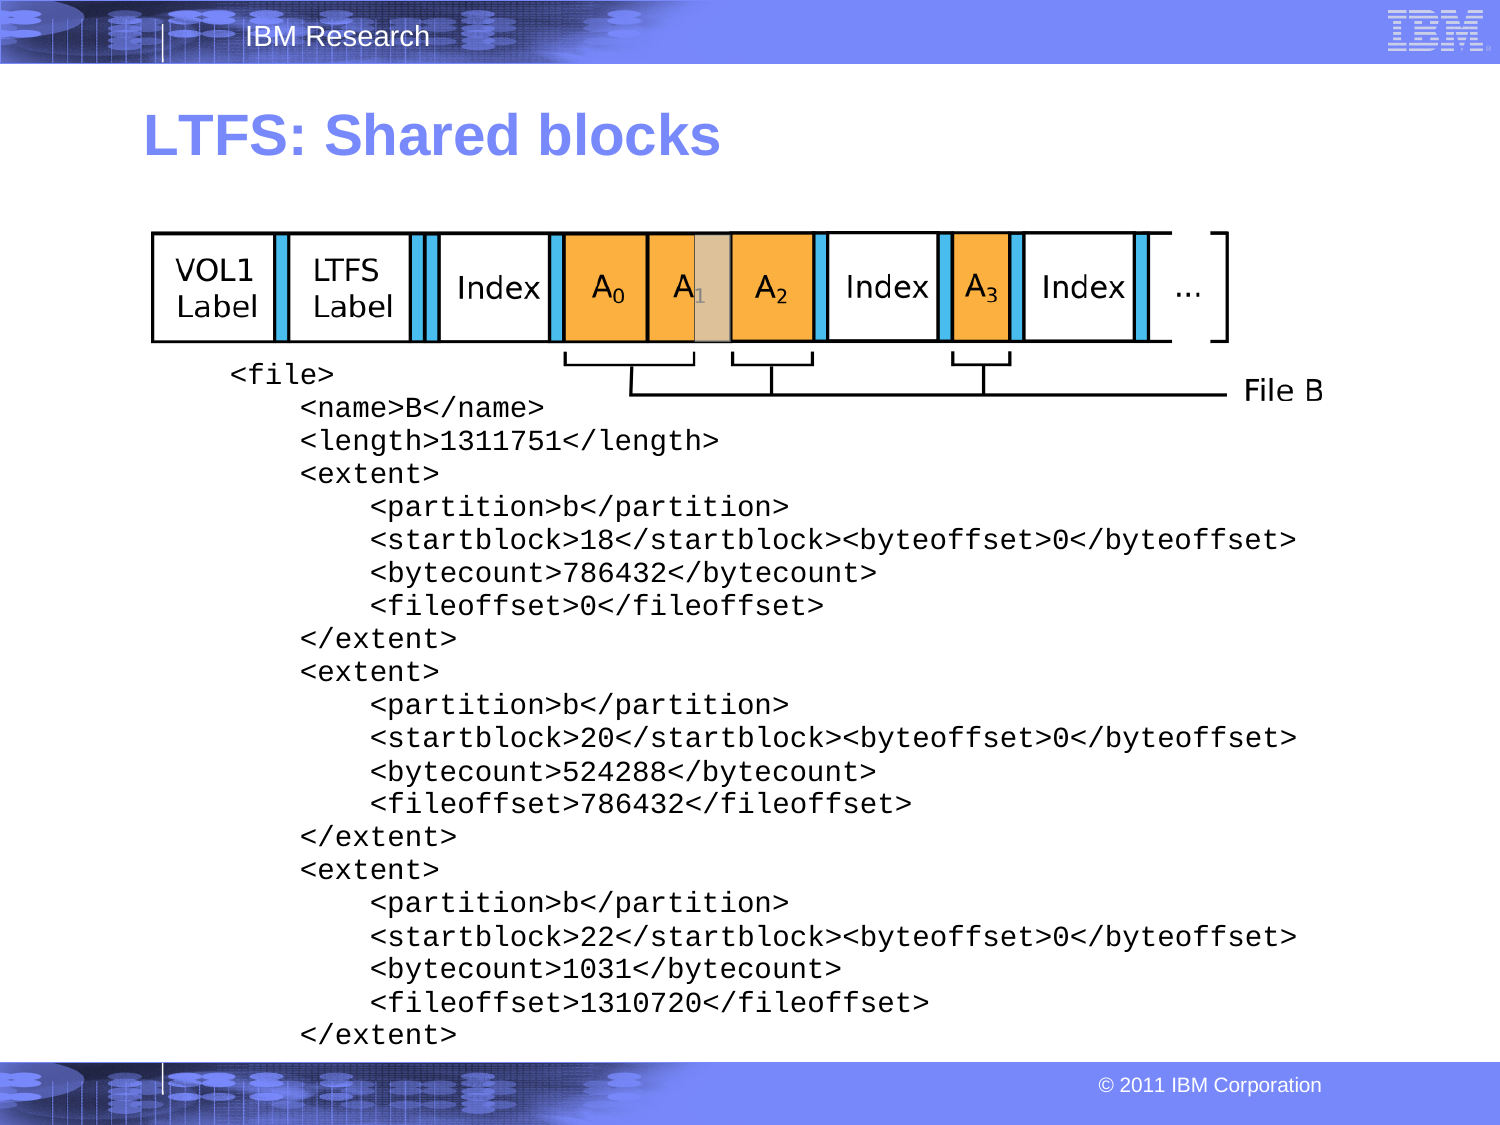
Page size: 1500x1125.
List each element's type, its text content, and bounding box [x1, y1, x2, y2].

picture [151, 230, 1322, 401]
picture [1, 1, 1500, 63]
title LTFS: Shared blocks [128, 87, 1480, 181]
picture [0, 1063, 1500, 1125]
text_box <file> <name>B</name> <length>1311751</length> <extent> <partition>b</partition> <startblock>18</startblock><byteoffset>0</byteoffset> <bytecount>786432</bytecount> <fileoffset>0</fileoffset> </extent> <extent> <partition>b</partition> <startblock>20</startblock><byteoffset>0</byteoffset> <bytecount>524288</bytecount> <fileoffset>786432</fileoffset> </extent> <extent> <partition>b</partition> <startblock>22</startblock><byteoffset>0</byteoffset> <bytecount>1031</bytecount> <fileoffset>1310720</fileoffset> </extent> [144, 320, 1423, 839]
